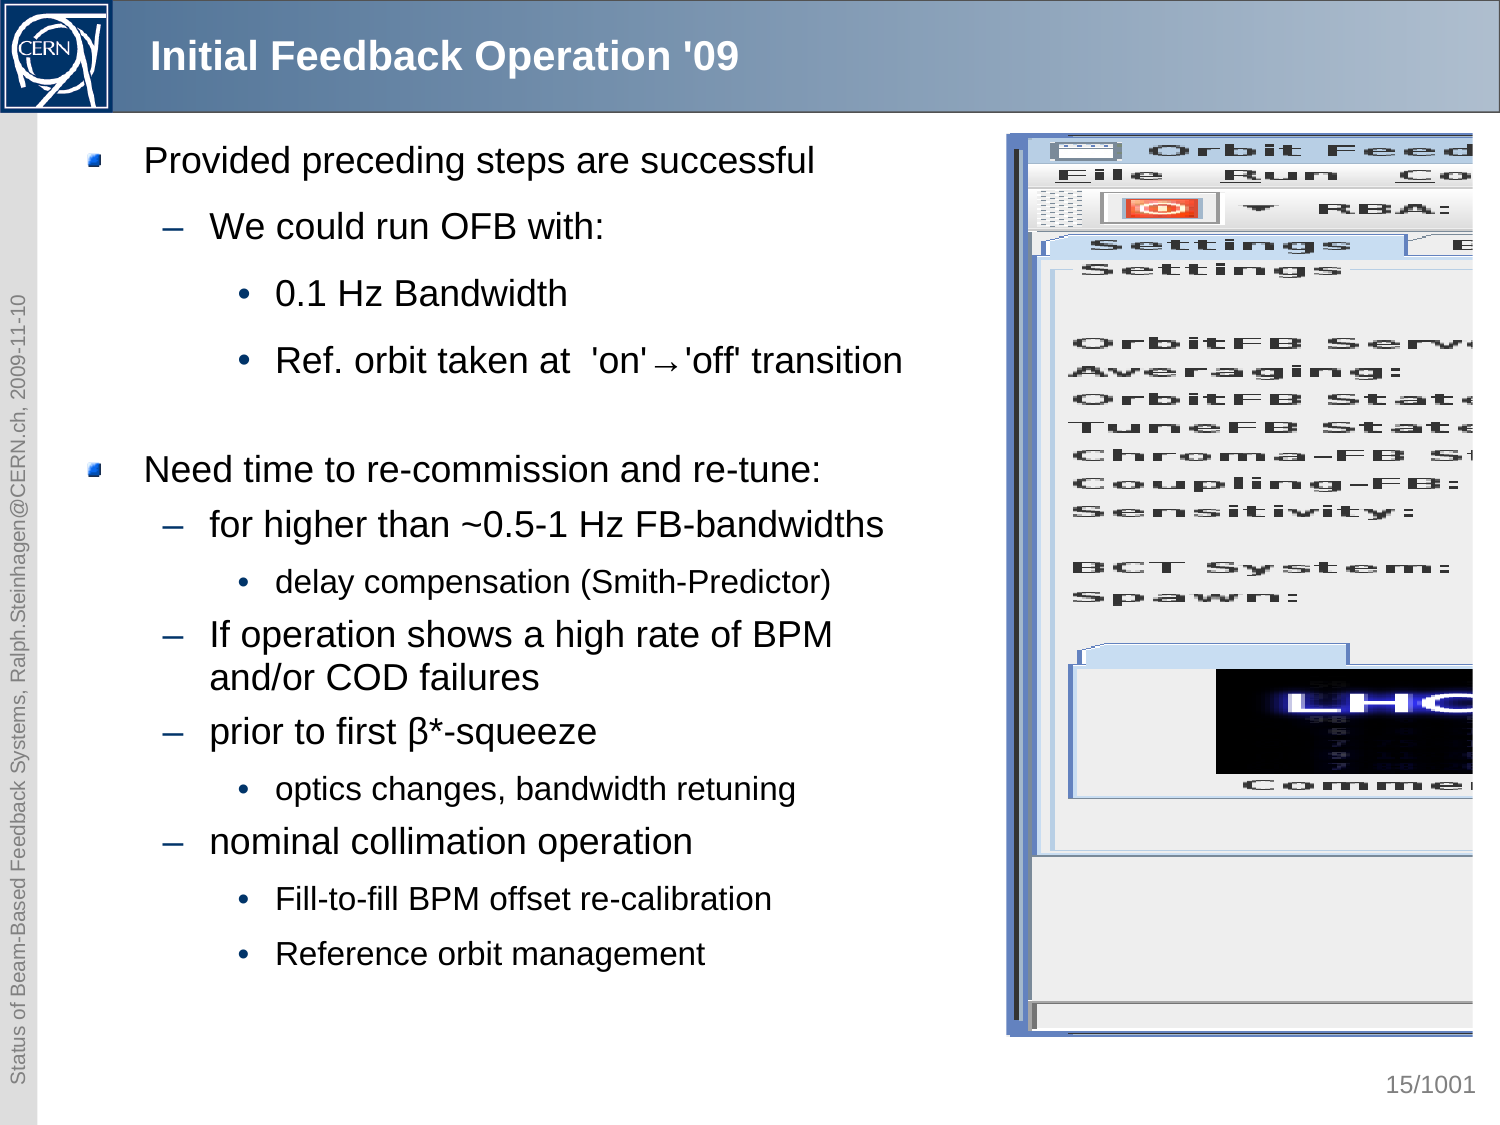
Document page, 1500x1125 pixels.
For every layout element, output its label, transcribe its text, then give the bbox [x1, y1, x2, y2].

picture [0, 0, 113, 113]
list Provided preceding steps are successful We could run OFB with: 0.1 Hz Bandwidth Ref. orbit taken at 'on'→'off' transition Need time to re-commission and re-tune: for higher than ~0.5-1 Hz FB-bandwidths delay compensation (Smith-Predictor) If operation shows a high rate of BPM and/or COD failures prior to first β*-squeeze optics changes, bandwidth retuning nominal collimation operation Fill-to-fill BPM offset re-calibration Reference orbit management [87, 137, 1006, 1016]
picture [1006, 133, 1473, 1037]
title Initial Feedback Operation '09 [150, 7, 1201, 106]
